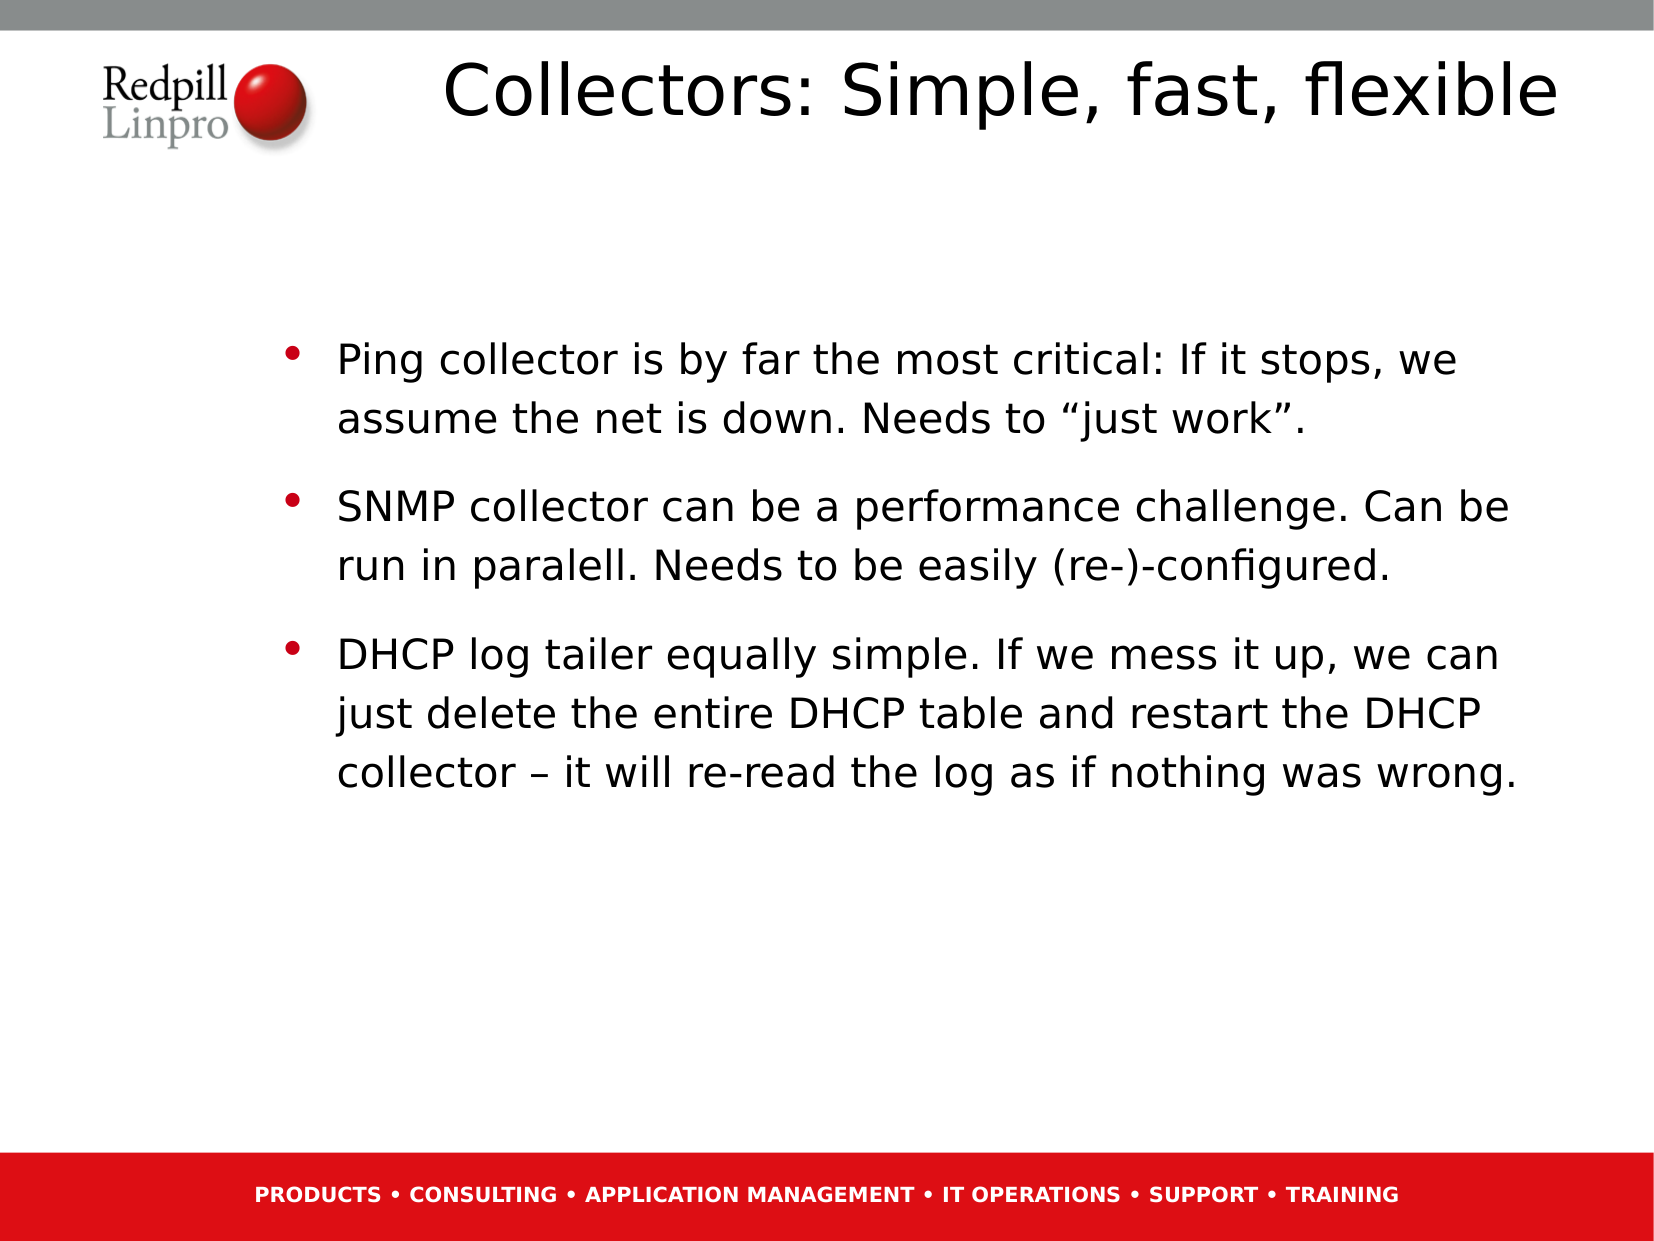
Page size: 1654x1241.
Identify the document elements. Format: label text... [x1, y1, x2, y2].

title Collectors: Simple, fast, flexible [442, 49, 1571, 296]
list Ping collector is by far the most critical: If it stops, we assume the net is down. Needs to “just work”. SNMP collector can be a performance challenge. Can be run in paralell. Needs to be easily (re-)-configured. DHCP log tailer equally simple. If we mess it up, we can just delete the entire DHCP table and restart the DHCP collector – it will re-read the log as if nothing was wrong. [265, 324, 1571, 1109]
picture [0, 0, 1654, 1241]
